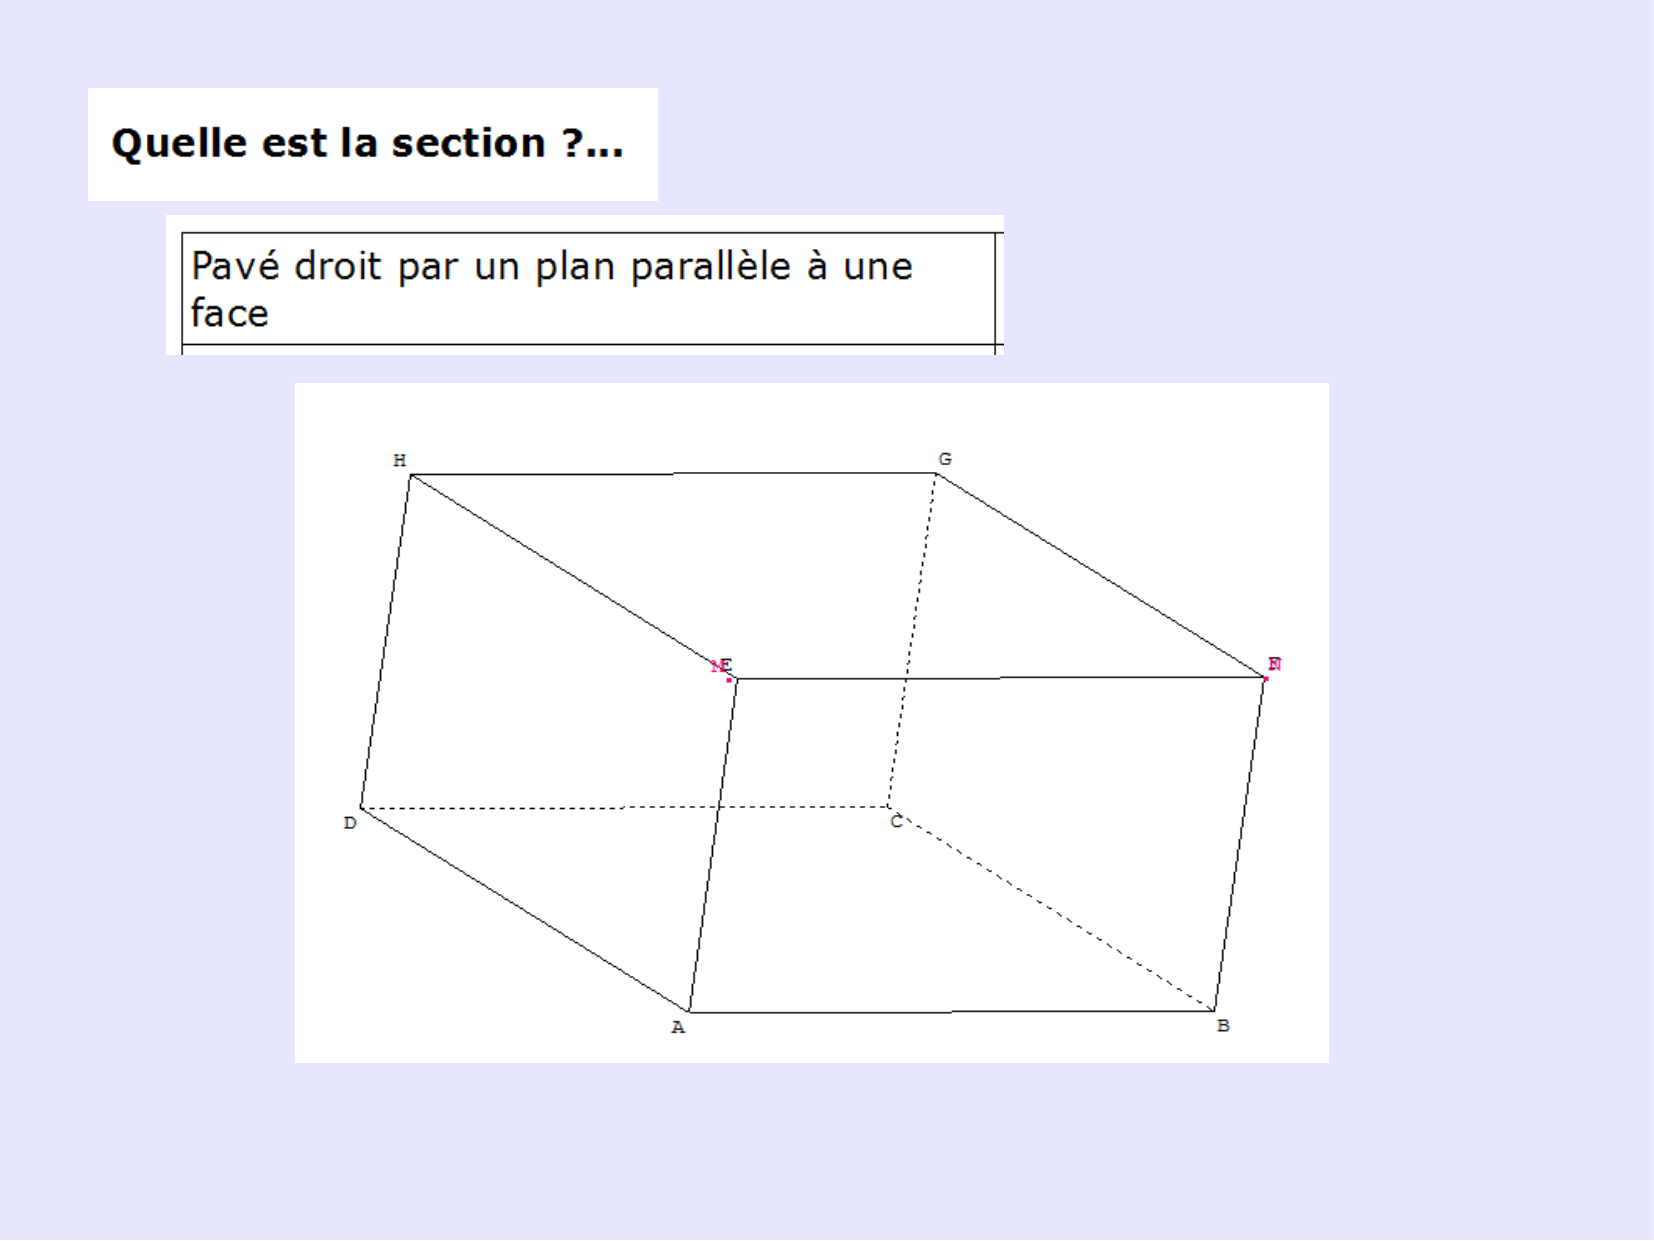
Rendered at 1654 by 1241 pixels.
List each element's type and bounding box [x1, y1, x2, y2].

picture [166, 215, 1004, 355]
picture [88, 88, 658, 202]
picture [295, 383, 1329, 1063]
